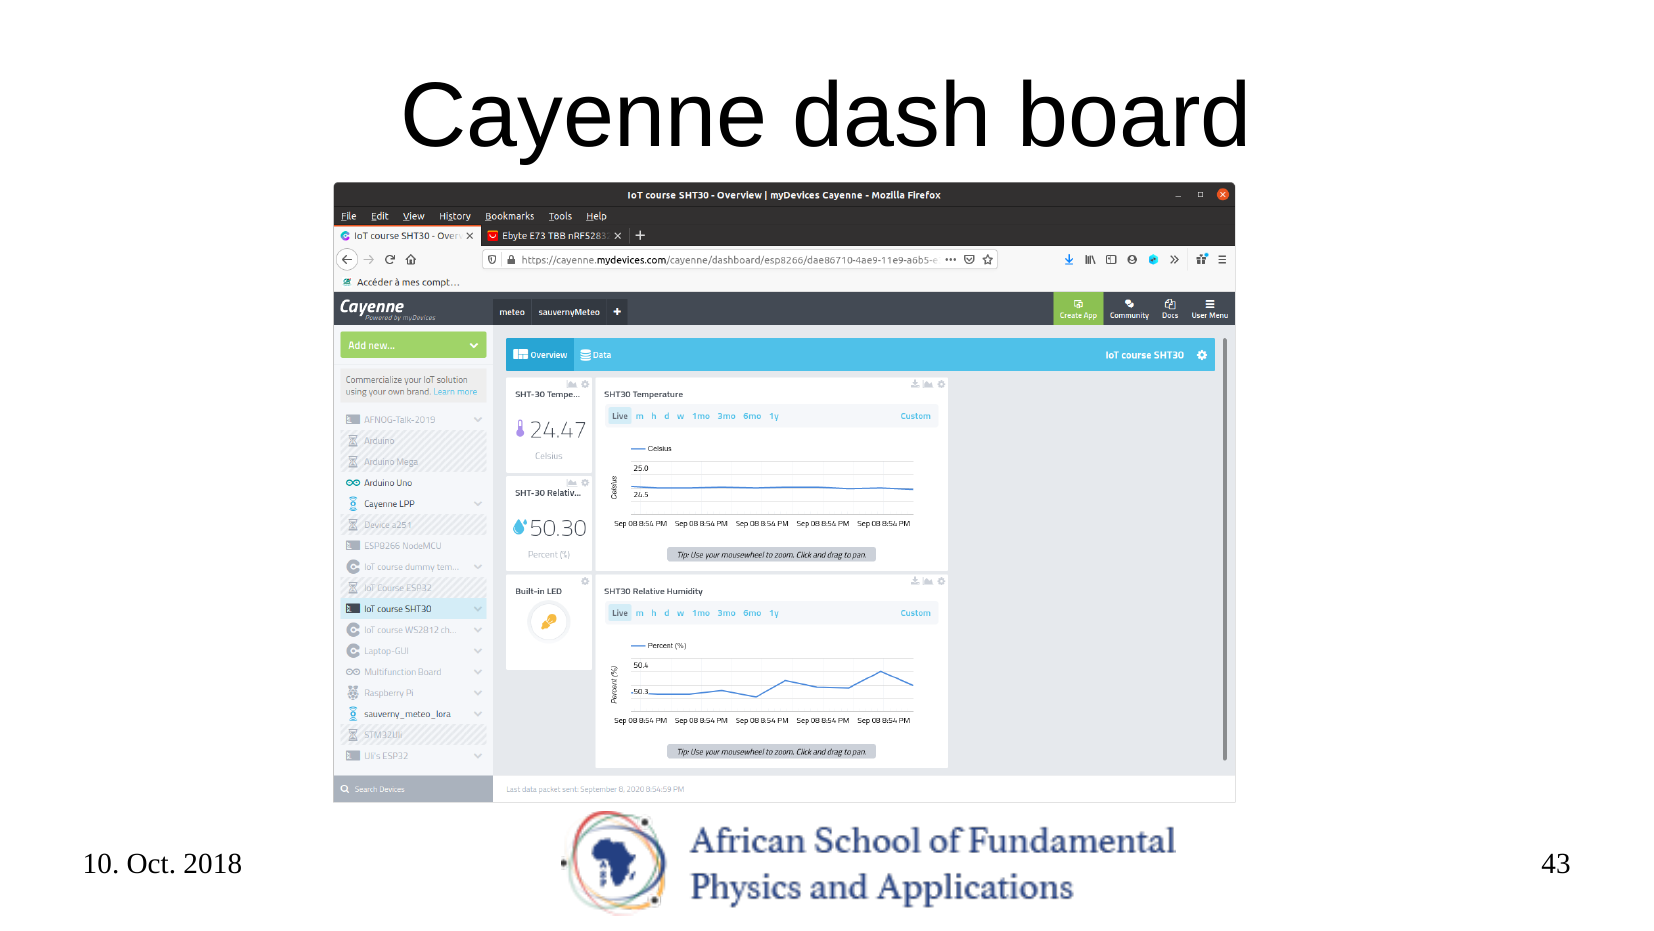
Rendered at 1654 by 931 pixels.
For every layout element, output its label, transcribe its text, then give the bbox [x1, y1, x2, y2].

title Cayenne dash board [82, 37, 1571, 193]
picture [327, 177, 1241, 808]
picture [561, 811, 1176, 916]
